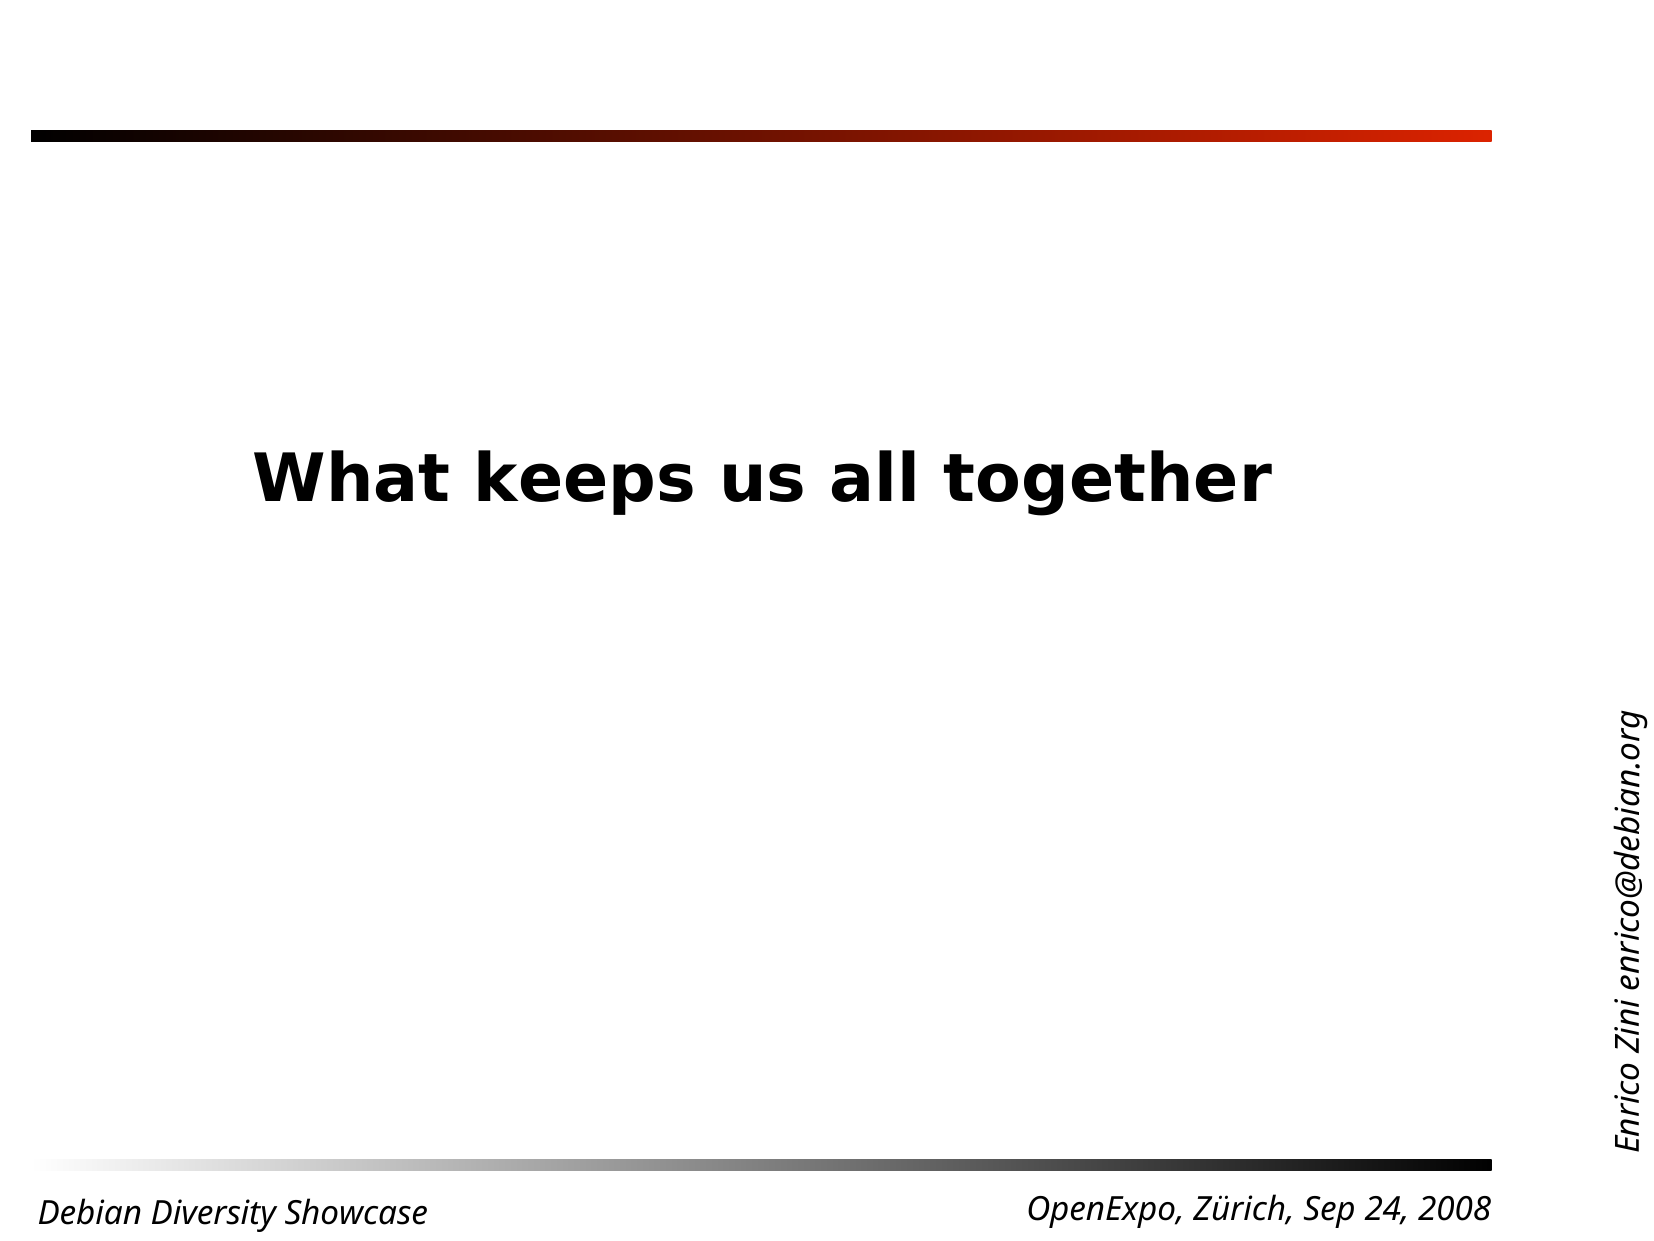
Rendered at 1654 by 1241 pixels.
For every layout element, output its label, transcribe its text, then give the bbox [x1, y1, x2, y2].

text_box What keeps us all together [30, 439, 1495, 595]
